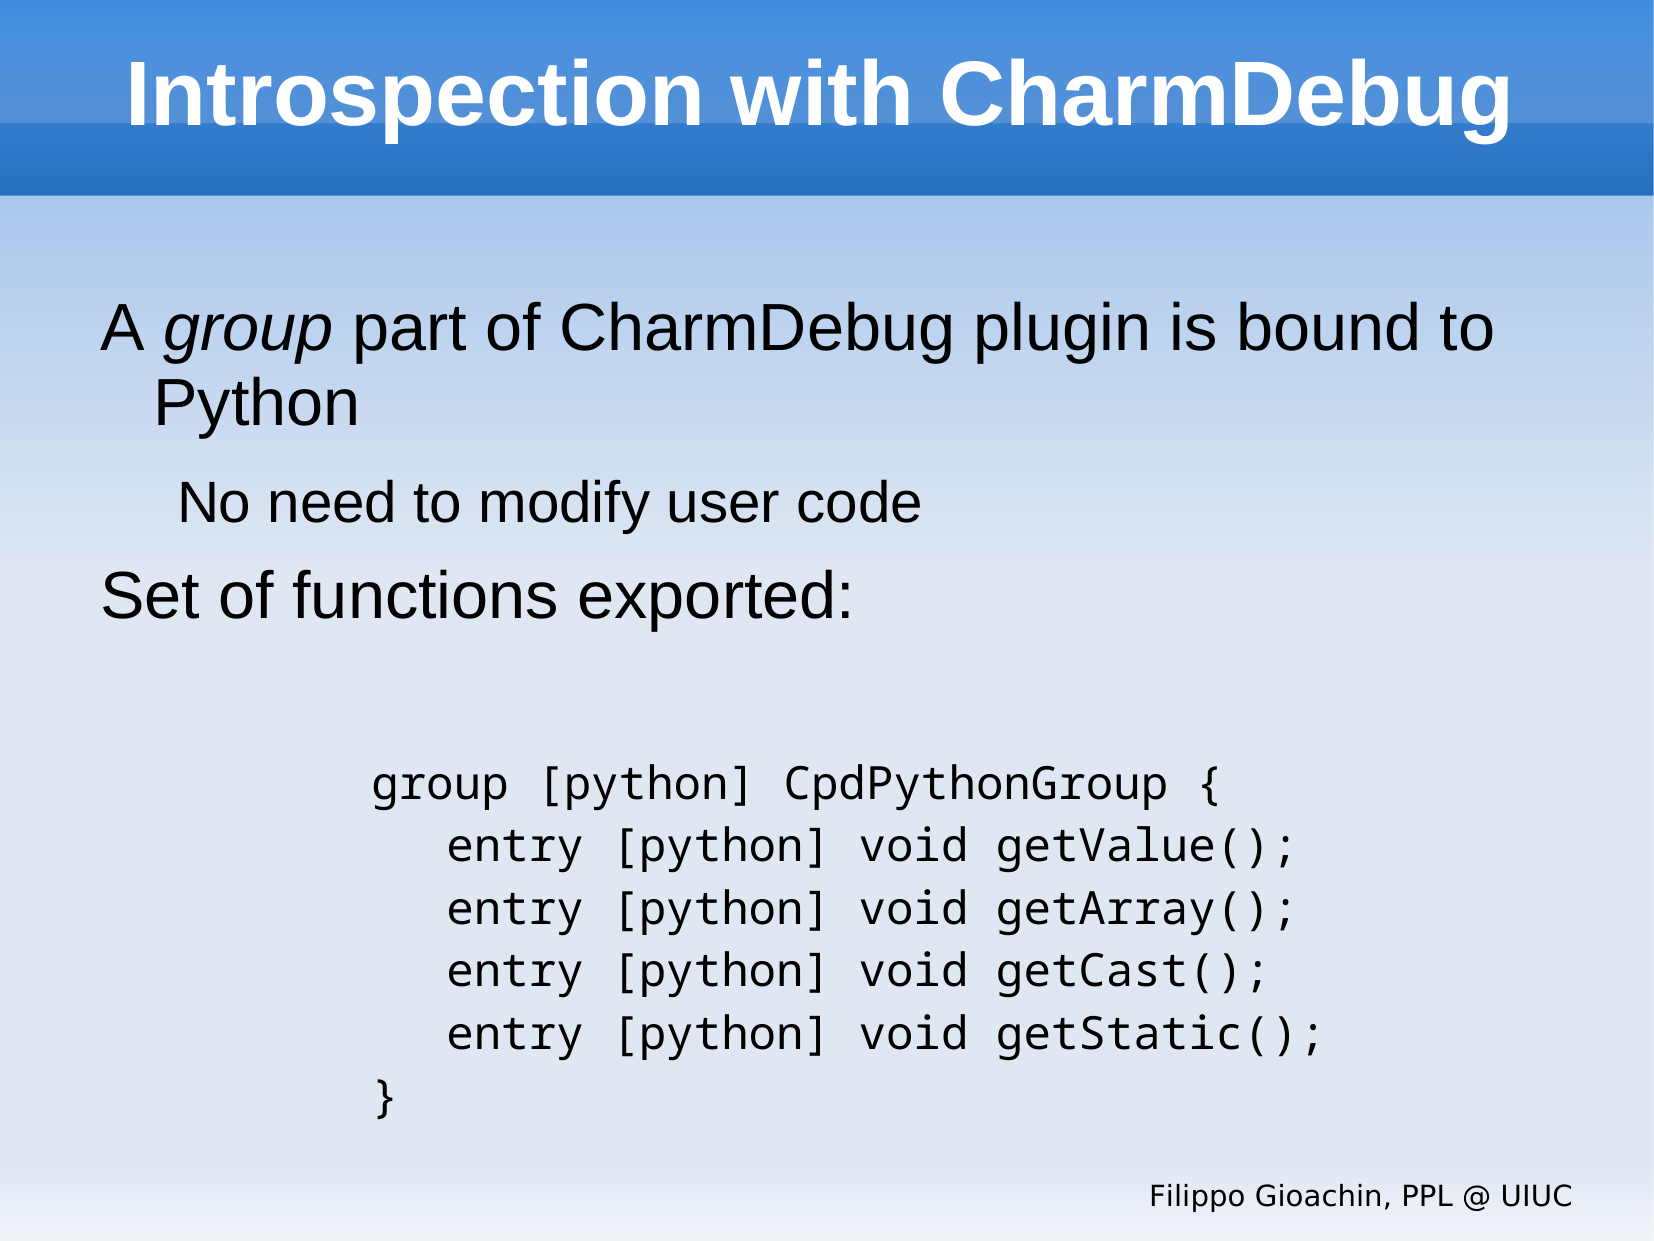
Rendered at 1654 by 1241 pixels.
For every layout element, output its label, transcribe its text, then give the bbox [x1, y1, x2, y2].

text_box group [python] CpdPythonGroup { entry [python] void getValue(); entry [python] void getArray(); entry [python] void getCast(); entry [python] void getStatic(); } [356, 742, 1342, 1078]
list A group part of CharmDebug plugin is bound to Python No need to modify user code Set of functions exported: [82, 290, 1571, 1109]
title Introspection with CharmDebug [76, 0, 1565, 208]
picture [0, 0, 1654, 1241]
